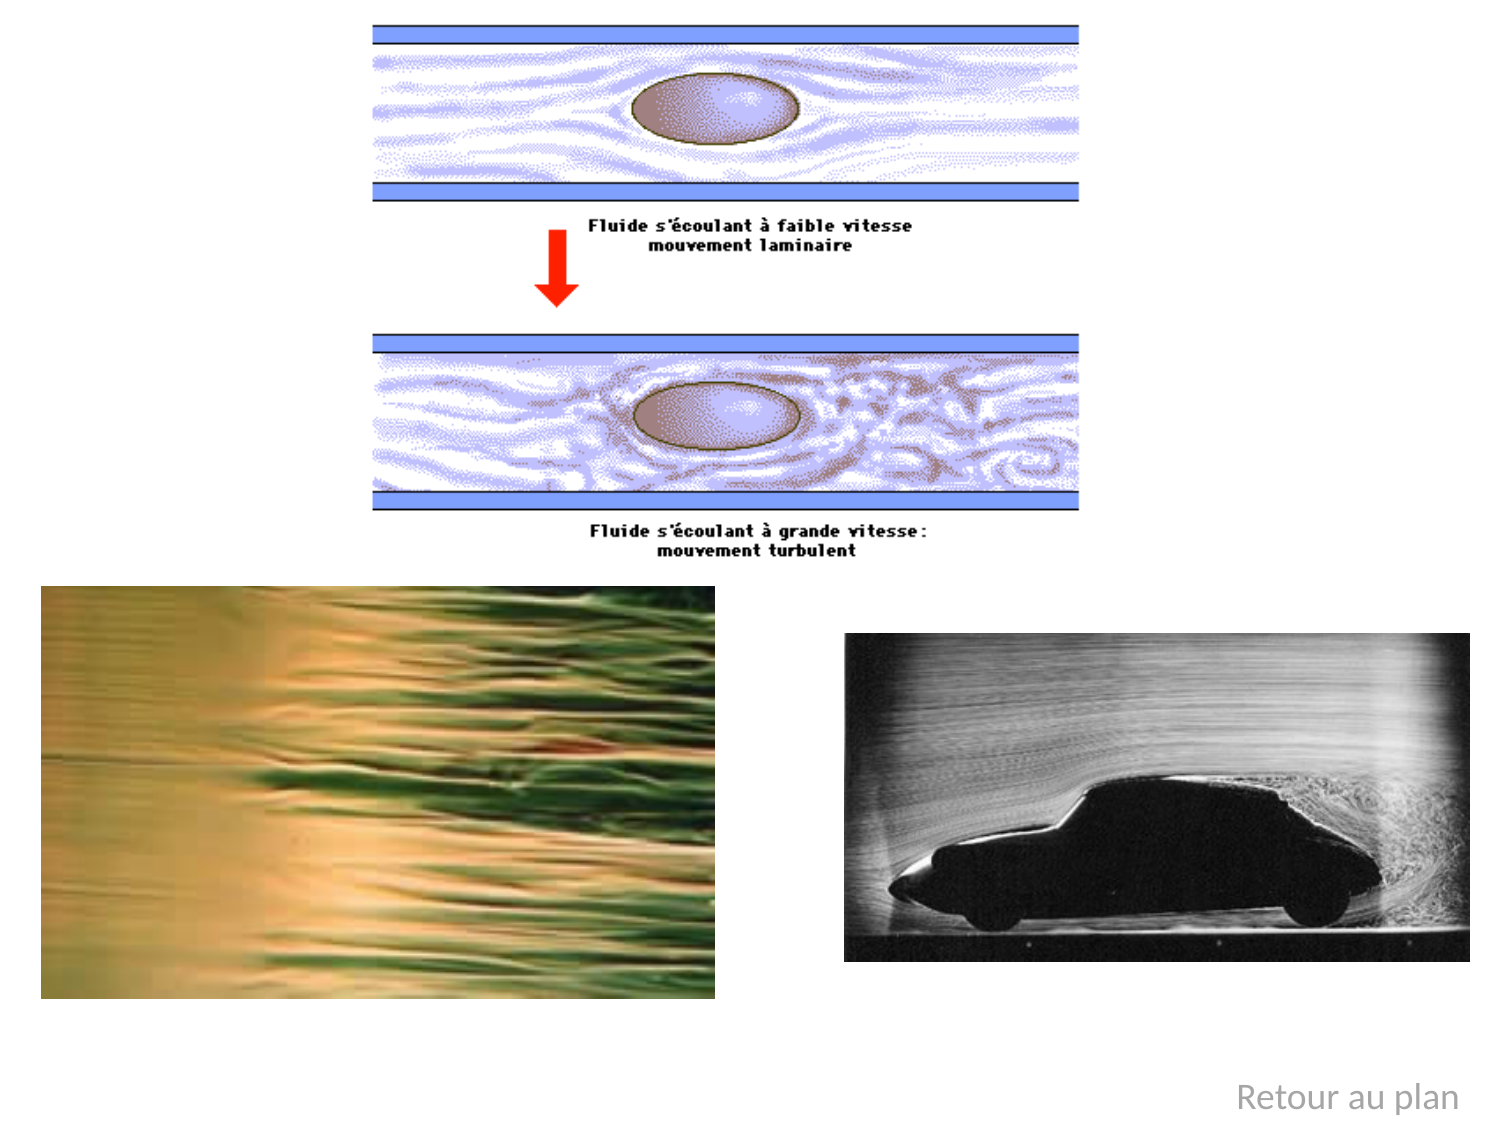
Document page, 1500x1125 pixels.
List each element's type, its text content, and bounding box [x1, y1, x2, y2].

text_box Retour au plan [1221, 1064, 1476, 1125]
picture [844, 633, 1470, 962]
picture [336, 0, 1118, 569]
picture [41, 586, 715, 999]
